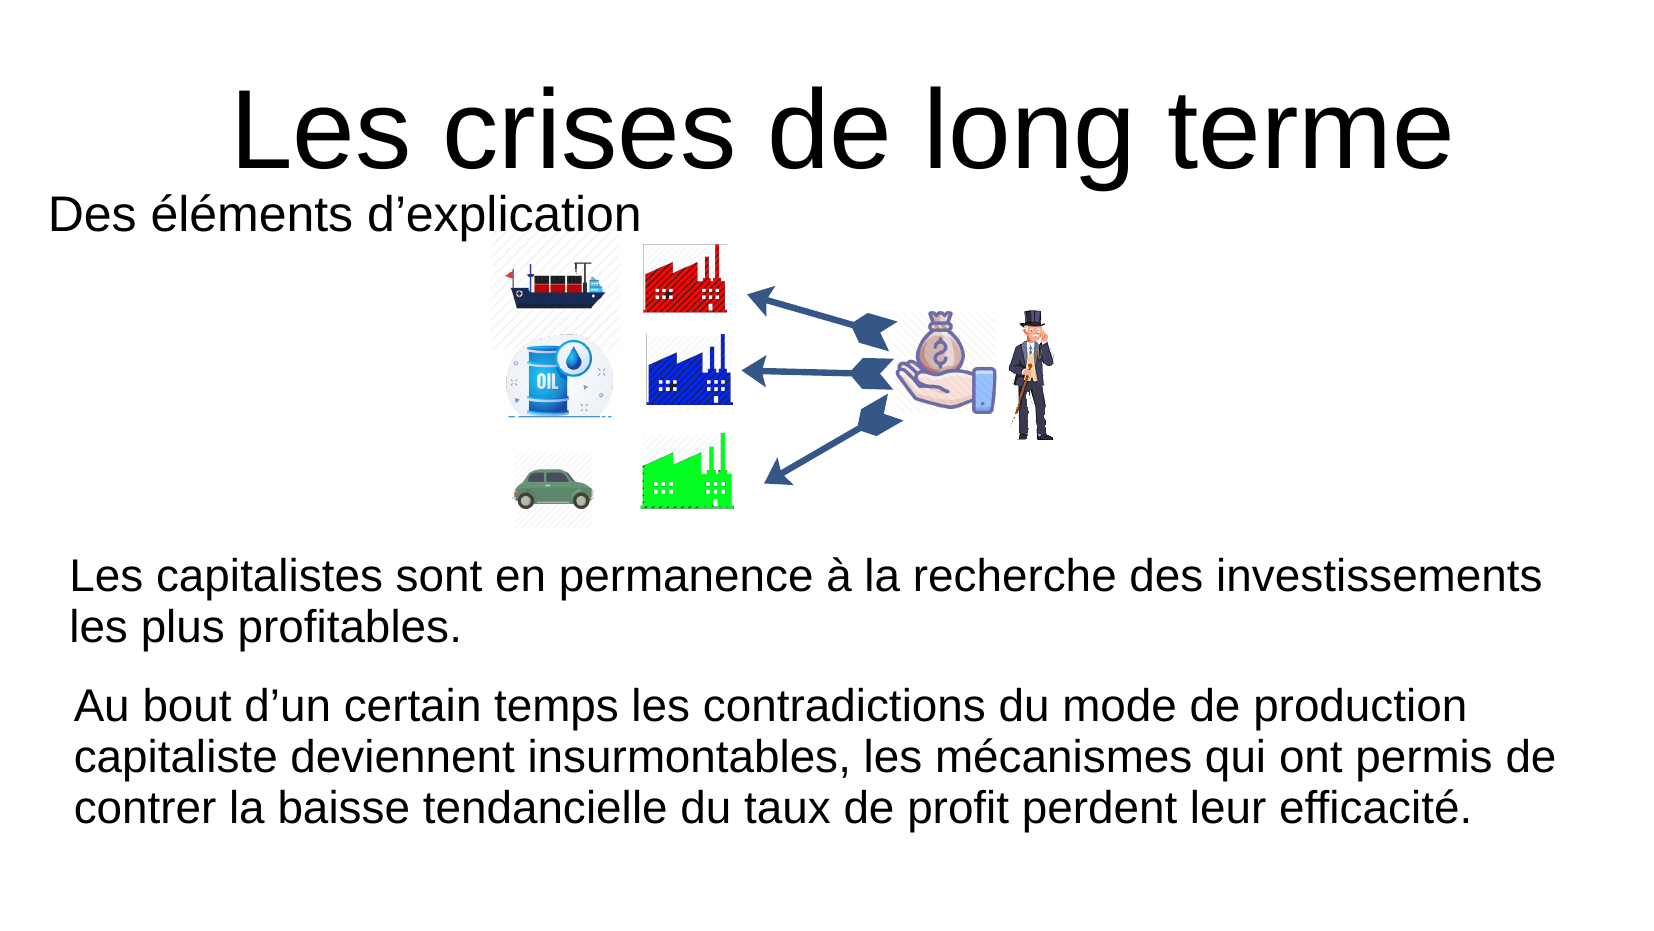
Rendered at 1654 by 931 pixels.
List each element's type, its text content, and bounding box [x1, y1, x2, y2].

picture [488, 268, 622, 429]
text_box Les capitalistes sont en permanence à la recherche des investissements les plus profitables. [54, 542, 1615, 673]
picture [646, 333, 733, 405]
text_box Des éléments d’explication [33, 178, 748, 268]
picture [640, 432, 735, 510]
picture [512, 448, 594, 530]
picture [643, 268, 727, 313]
text_box Au bout d’un certain temps les contradictions du mode de production capitaliste deviennent insurmontables, les mécanismes qui ont permis de contrer la baisse tendancielle du taux de profit perdent leur efficacité. [59, 672, 1619, 842]
title Les crises de long terme [98, 51, 1587, 207]
picture [738, 275, 998, 502]
picture [1008, 309, 1054, 440]
